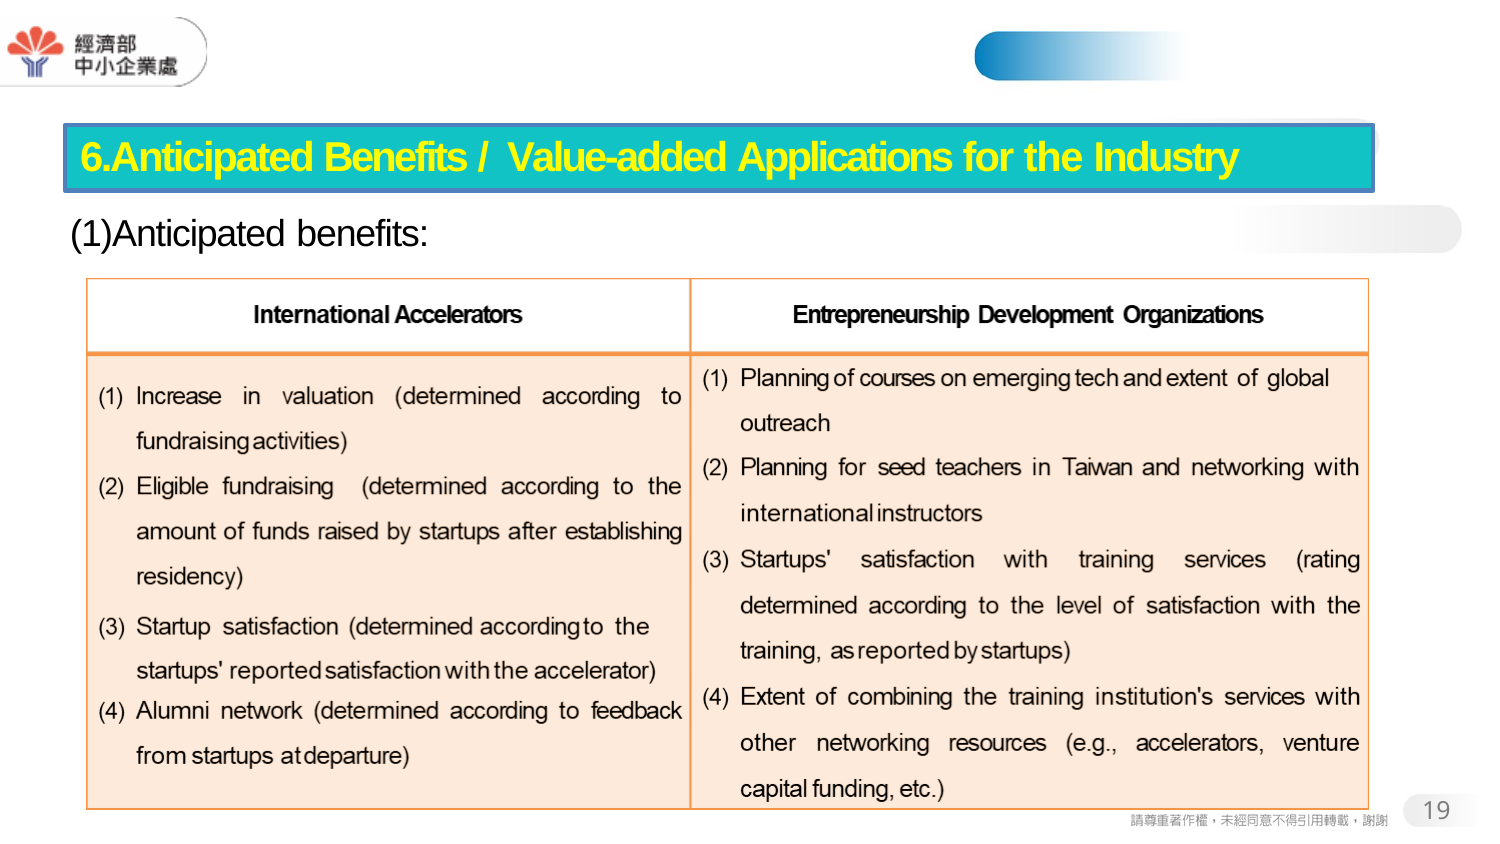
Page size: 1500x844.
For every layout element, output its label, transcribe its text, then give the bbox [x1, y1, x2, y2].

title 6.Anticipated Benefits / Value-added Applications for the Industry [64, 124, 1374, 191]
text_box (1)Anticipated benefits: [67, 206, 432, 257]
text_box 19 [1417, 790, 1454, 828]
picture [86, 278, 1369, 818]
